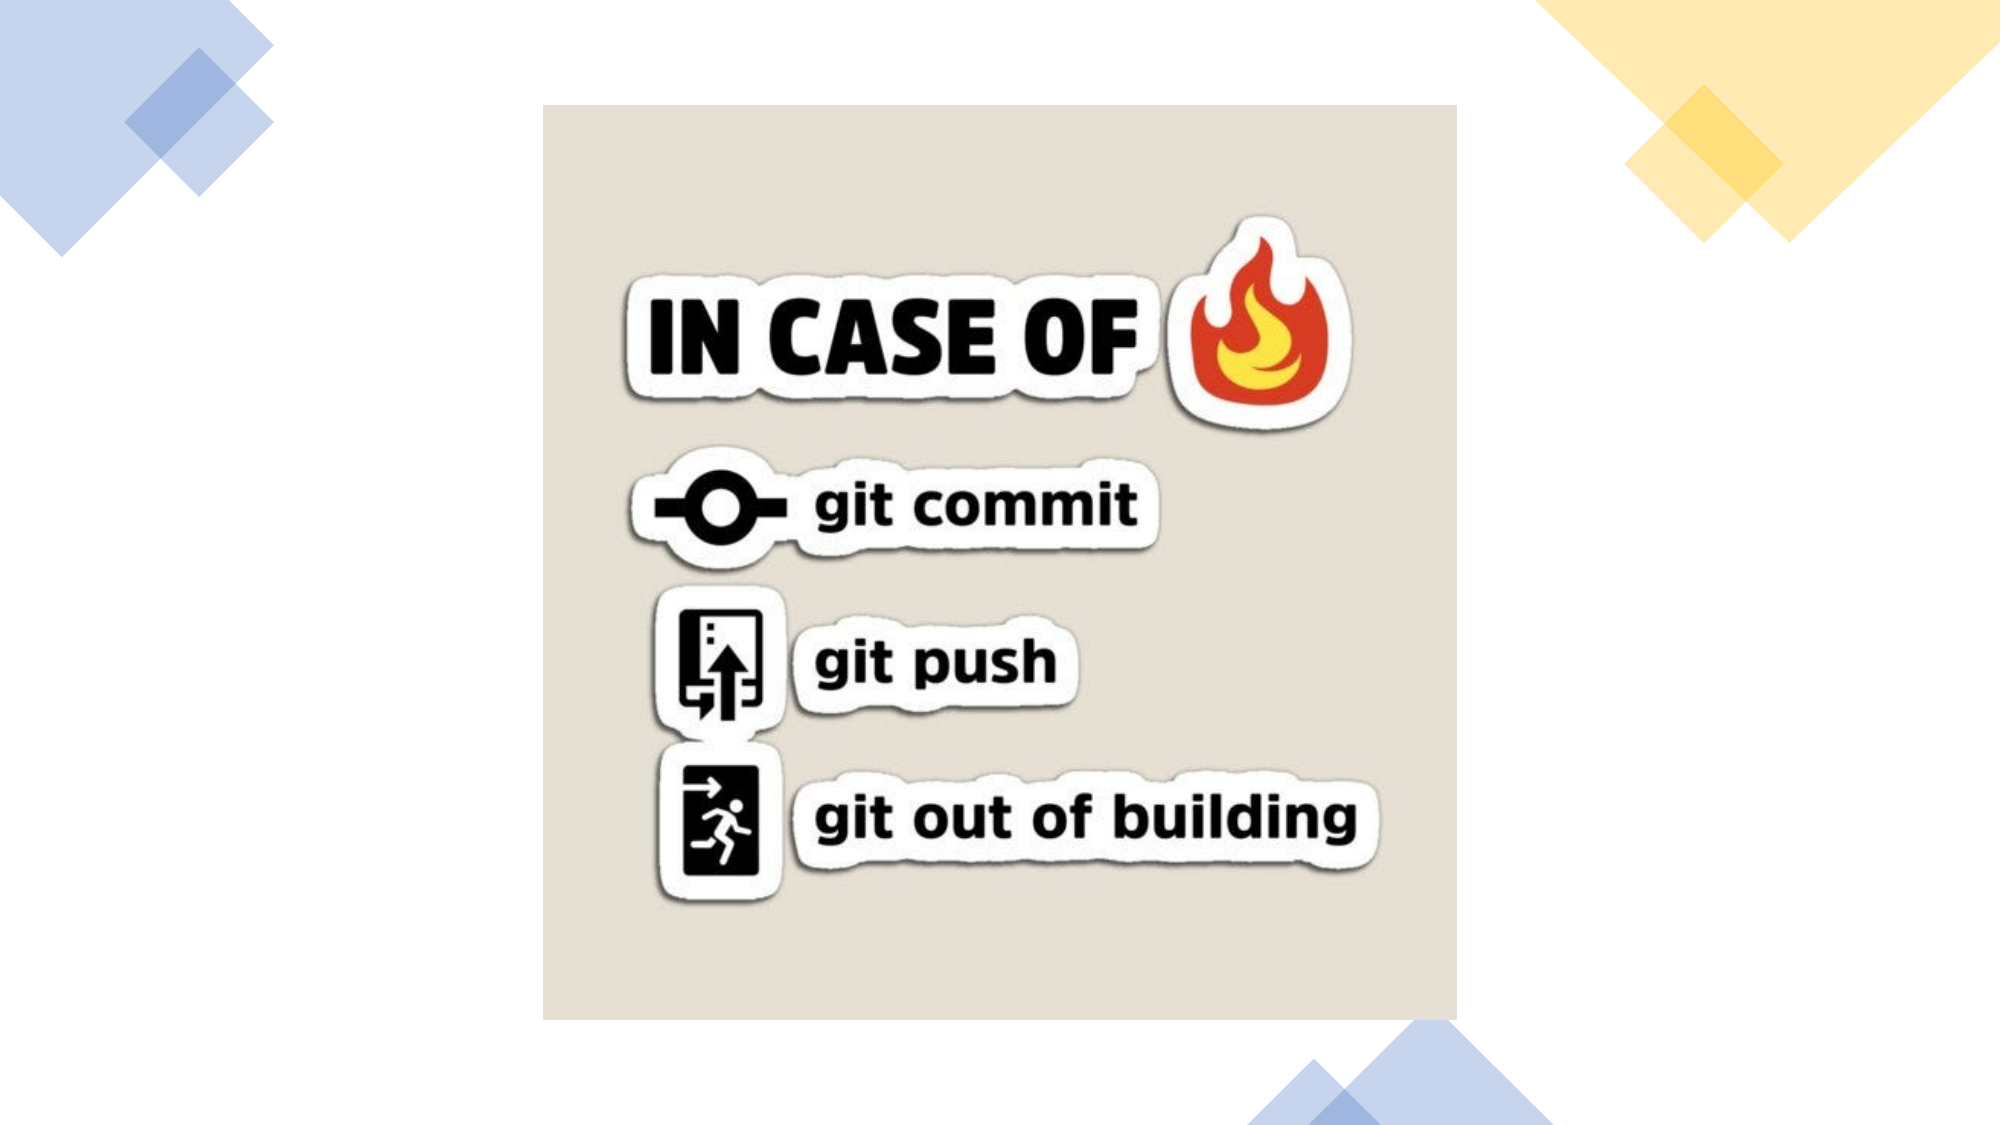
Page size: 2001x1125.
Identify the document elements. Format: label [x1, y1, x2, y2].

text_box [0, 0, 2000, 1125]
picture [543, 105, 1457, 1020]
